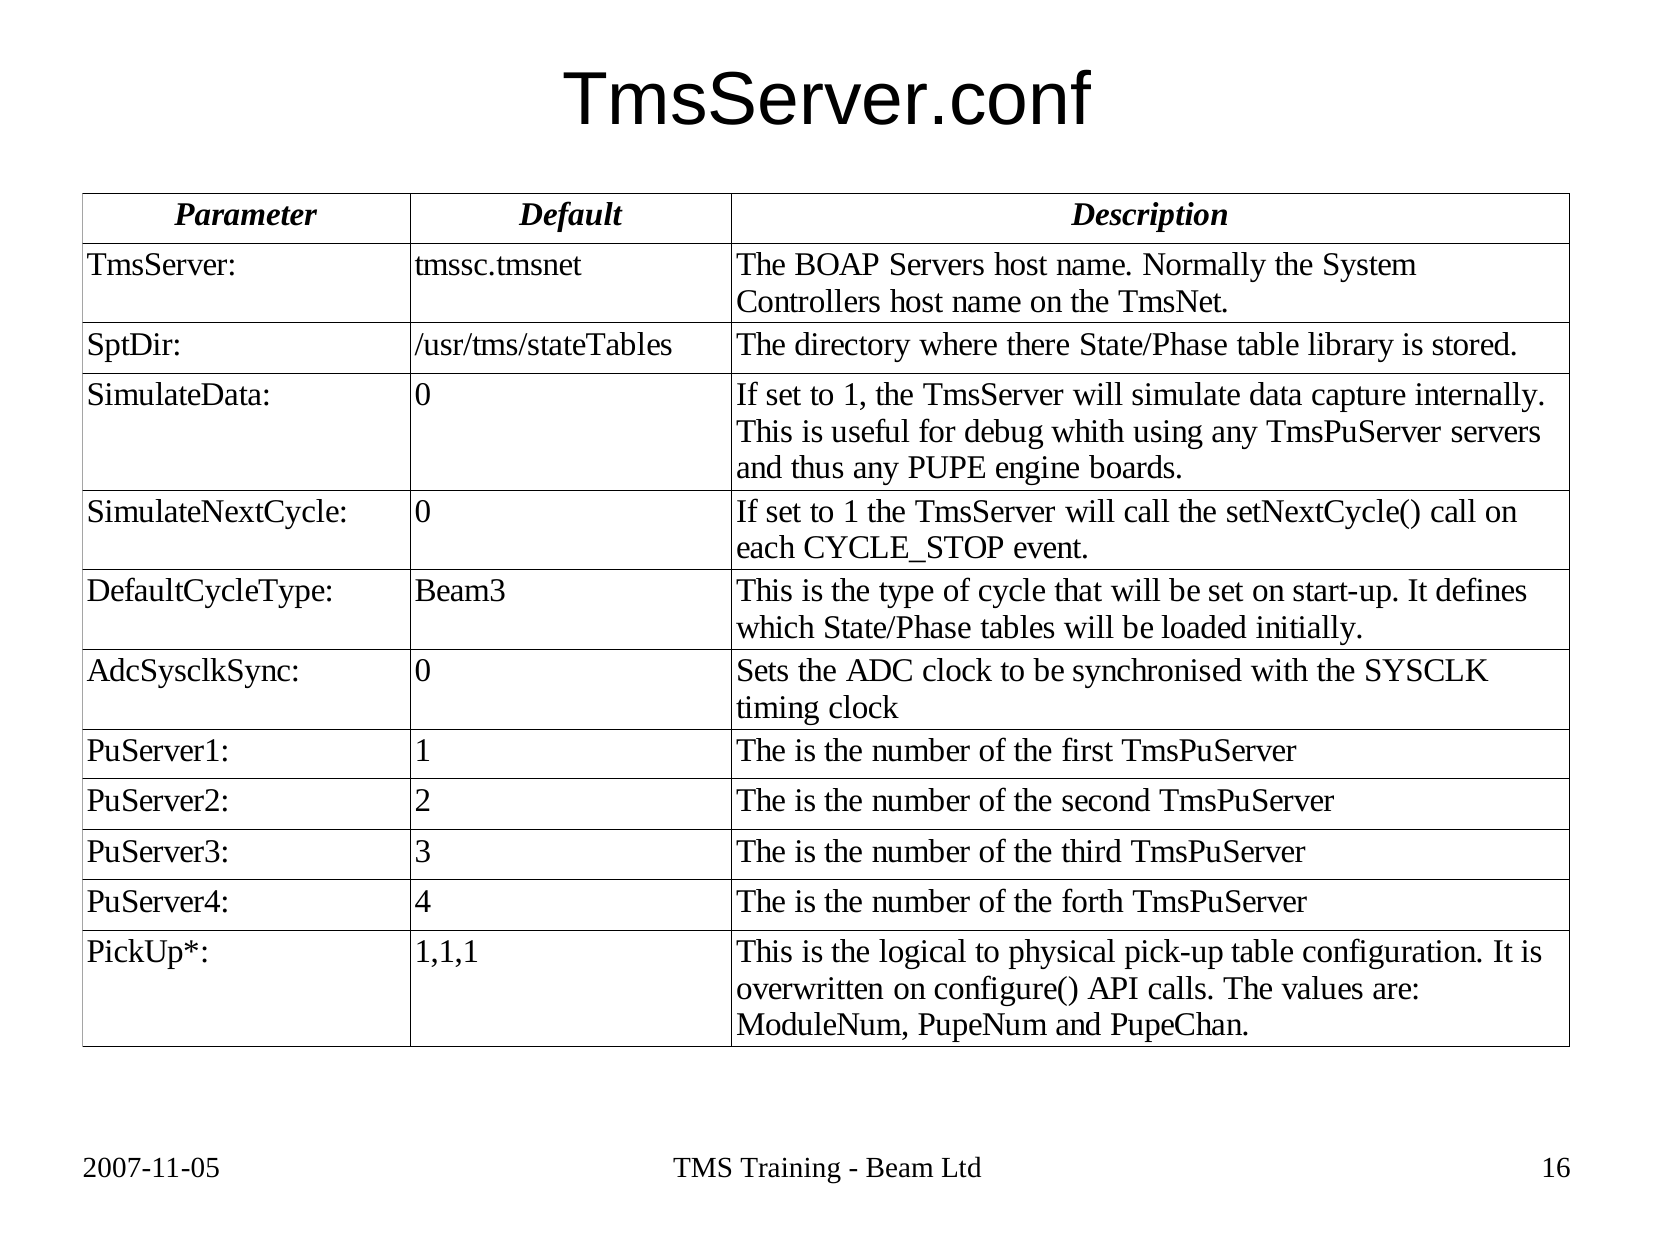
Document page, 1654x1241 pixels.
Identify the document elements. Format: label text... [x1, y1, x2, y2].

title TmsServer.conf [82, 49, 1571, 148]
chart [82, 177, 1570, 1123]
